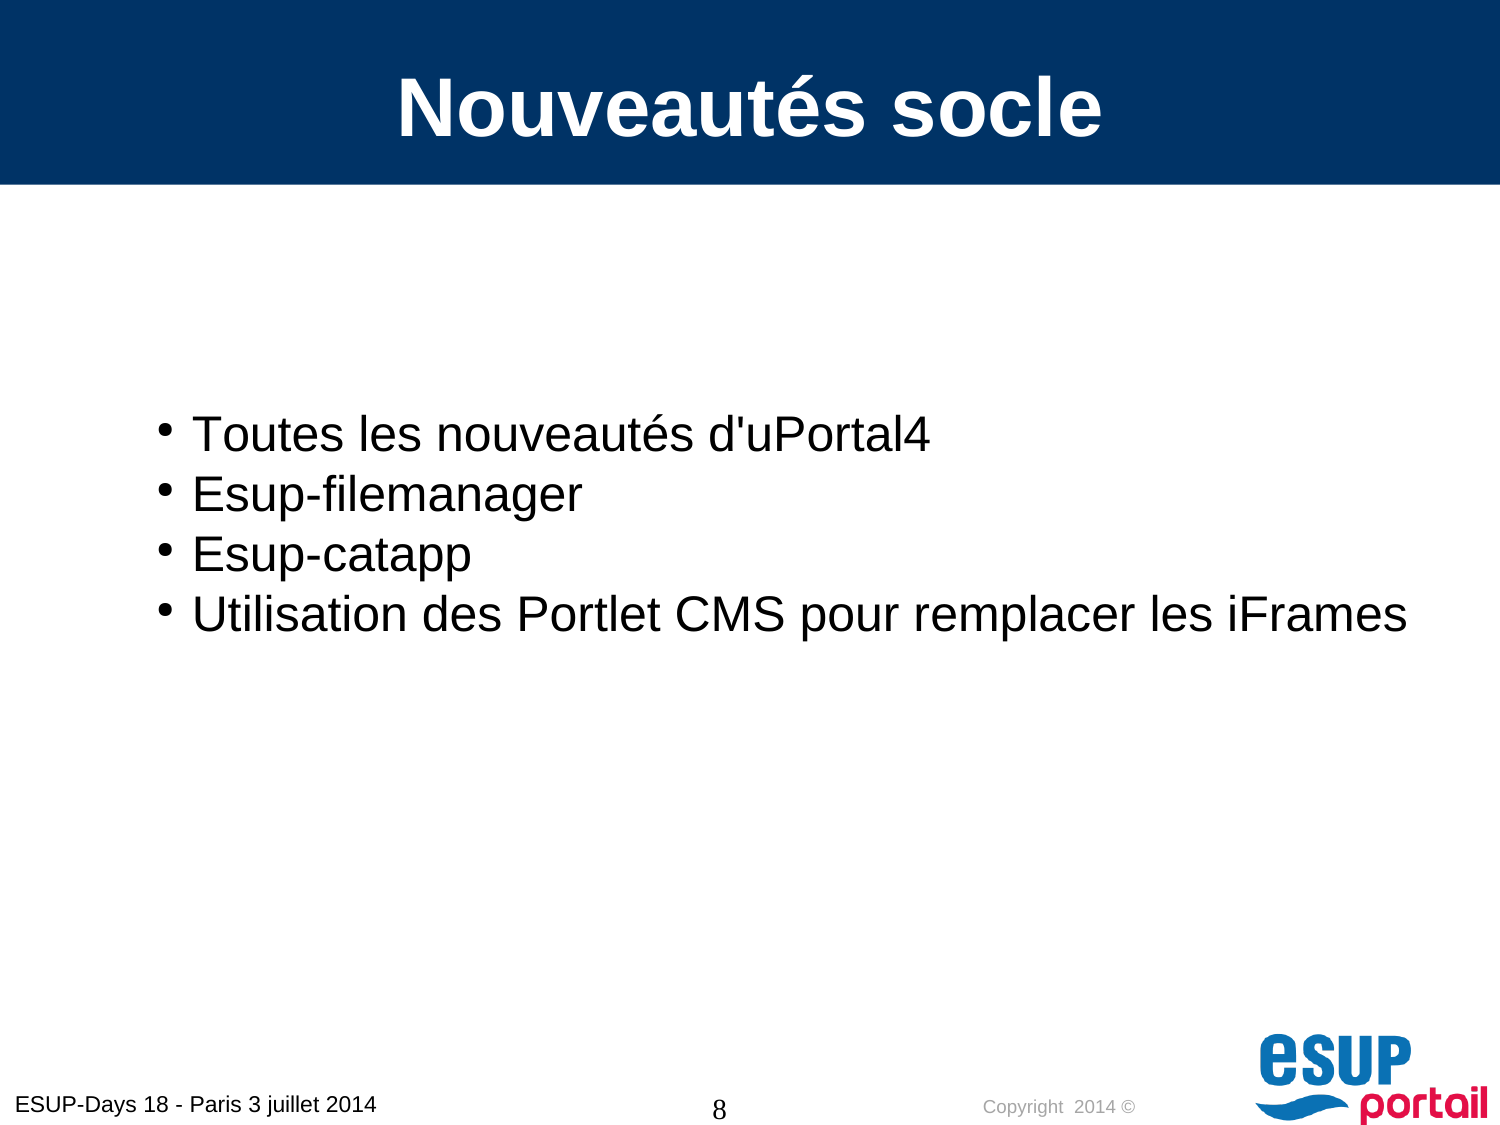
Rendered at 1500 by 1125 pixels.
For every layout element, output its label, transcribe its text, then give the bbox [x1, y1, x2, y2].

title Nouveautés socle [75, 45, 1426, 233]
text_box Toutes les nouveautés d'uPortal4 Esup-filemanager Esup-catapp Utilisation des Portlet CMS pour remplacer les iFrames [141, 393, 1424, 709]
picture [1247, 1027, 1500, 1125]
